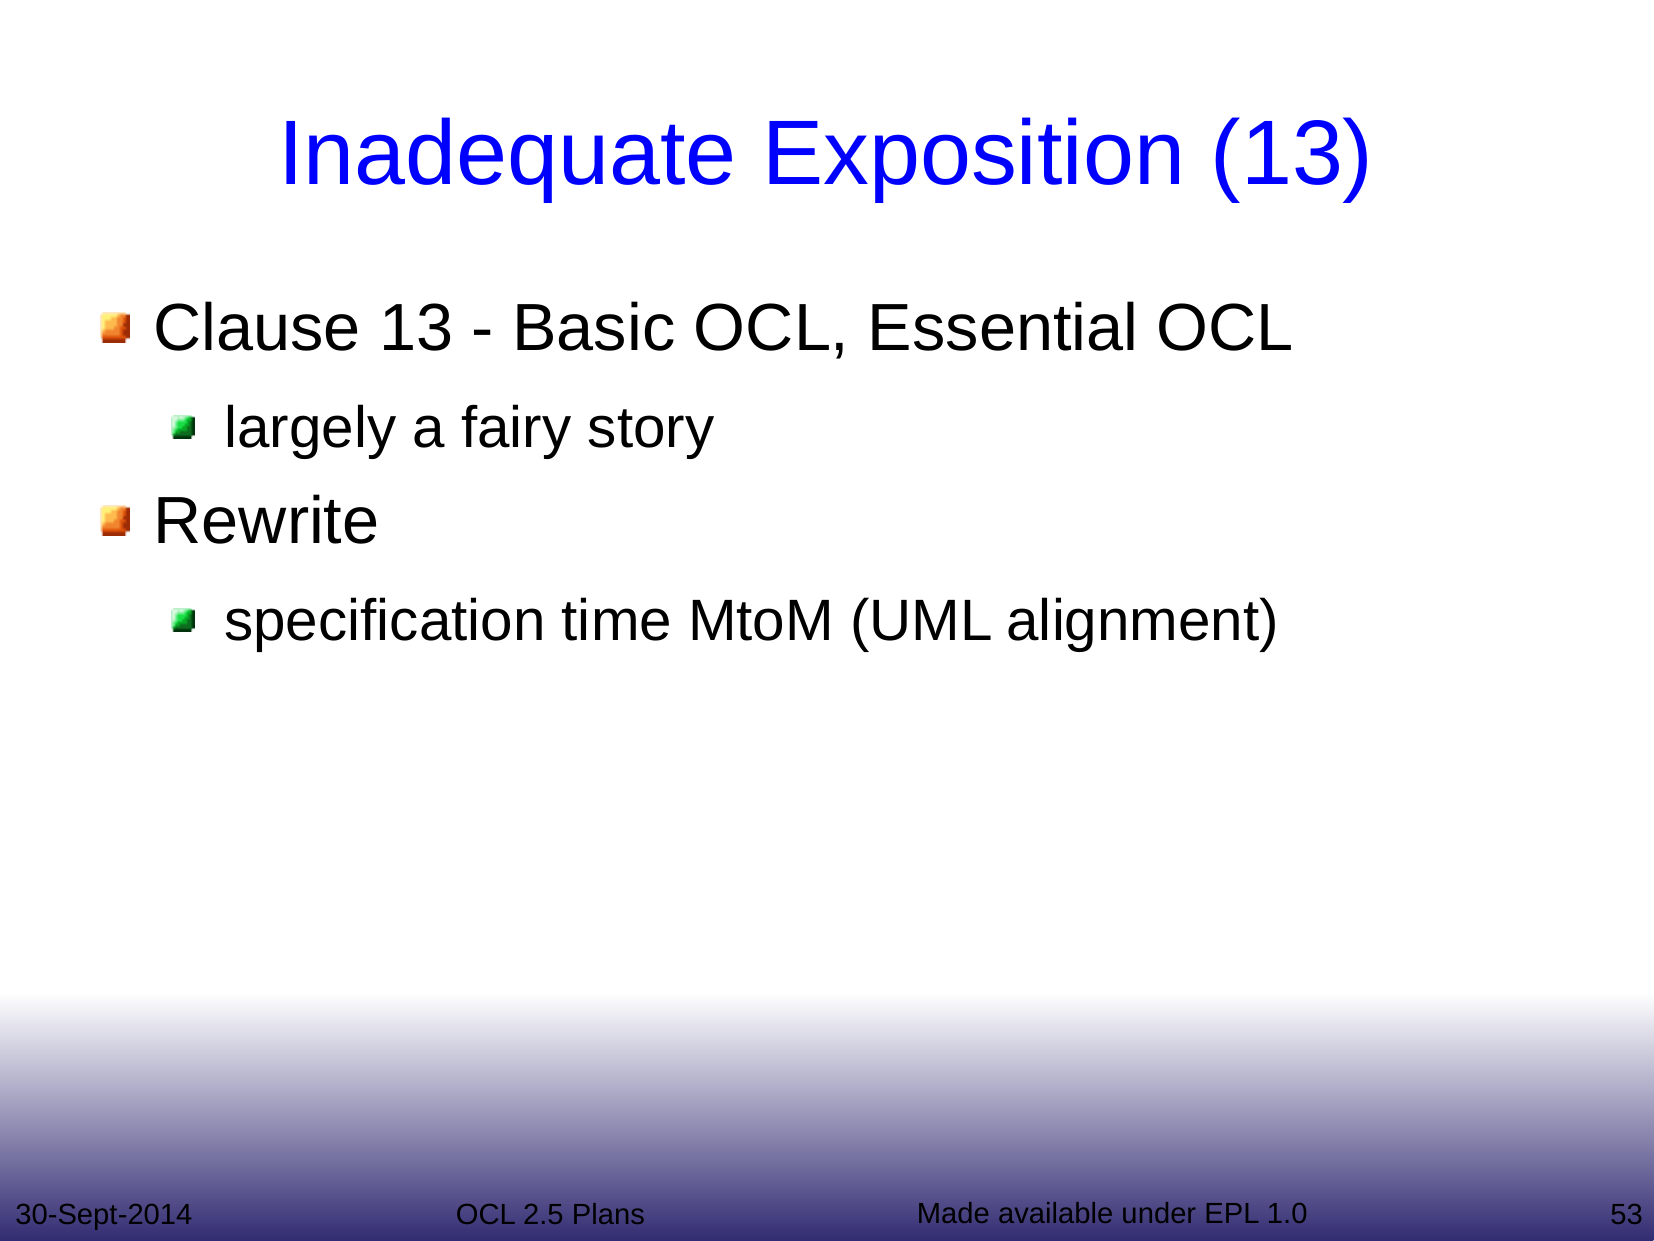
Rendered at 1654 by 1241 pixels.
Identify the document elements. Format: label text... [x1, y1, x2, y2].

list Clause 13 - Basic OCL, Essential OCL largely a fairy story Rewrite specification time MtoM (UML alignment) [82, 290, 1571, 1109]
title Inadequate Exposition (13) [82, 49, 1571, 257]
